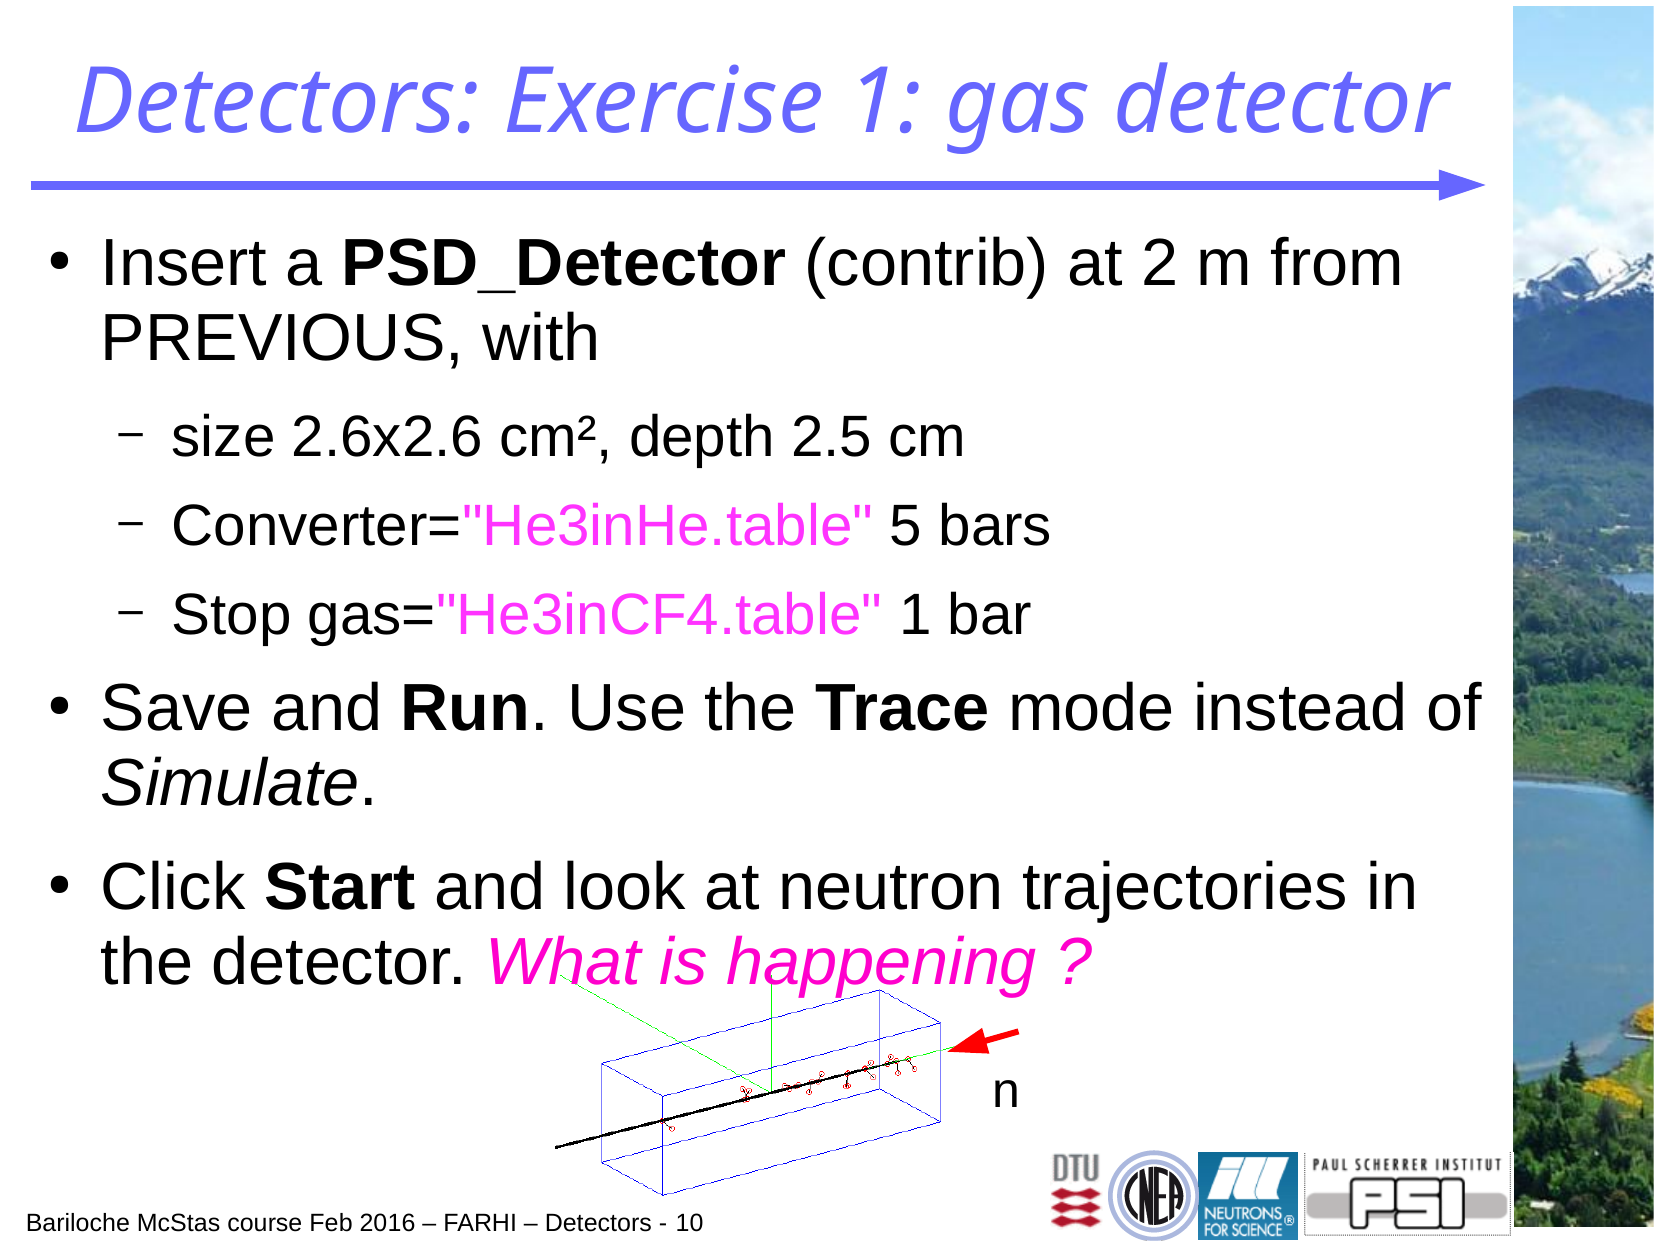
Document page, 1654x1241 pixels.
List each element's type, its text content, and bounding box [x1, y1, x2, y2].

title Detectors: Exercise 1: gas detector [17, 31, 1506, 163]
picture [555, 1141, 968, 1212]
list Insert a PSD_Detector (contrib) at 2 m from PREVIOUS, with size 2.6x2.6 cm², depth 2.5 cm Converter="He3inHe.table" 5 bars Stop gas="He3inCF4.table" 1 bar Save and Run. Use the Trace mode instead of Simulate. Click Start and look at neutron trajectories in the detector. What is happening ? [30, 225, 1501, 1141]
picture [1050, 1152, 1103, 1230]
picture [1108, 6, 1654, 1241]
